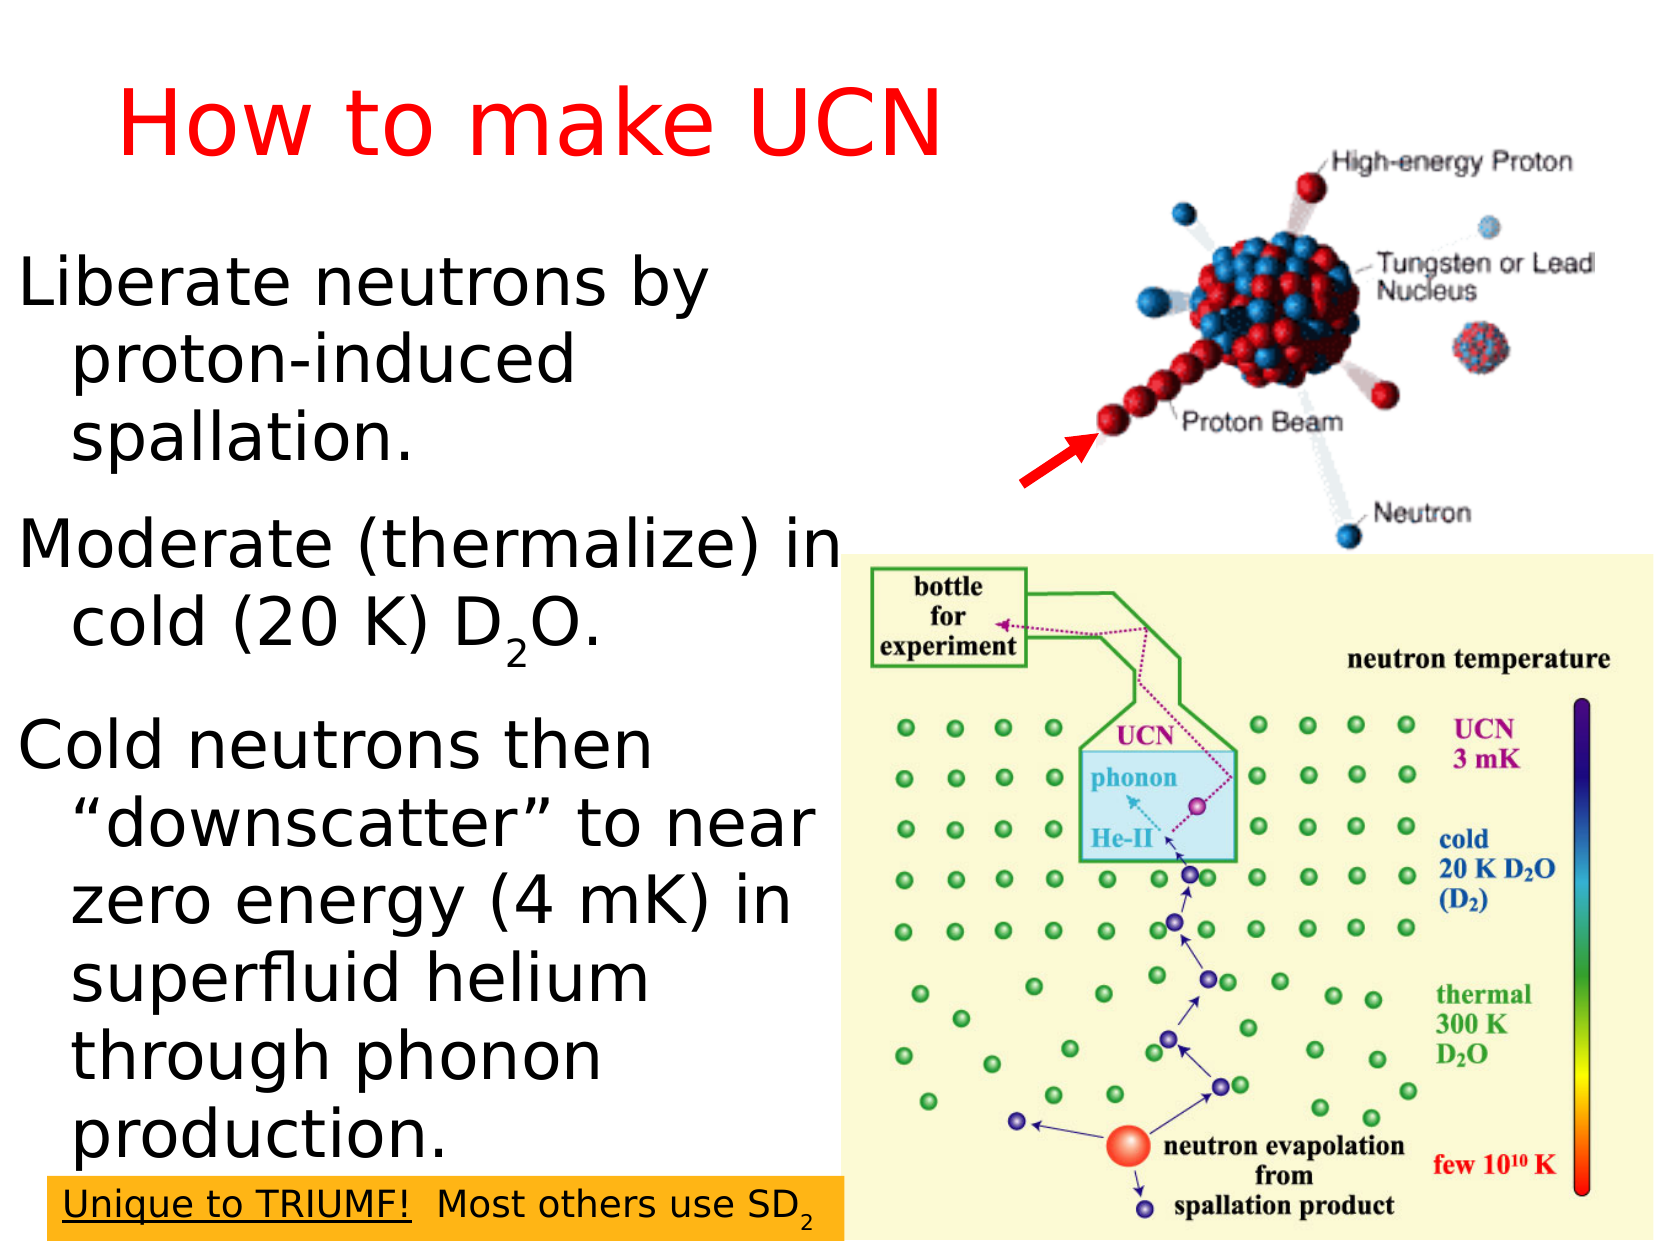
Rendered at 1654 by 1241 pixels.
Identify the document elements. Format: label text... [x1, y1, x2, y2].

list Liberate neutrons by proton-induced spallation. Moderate (thermalize) in cold (20 K) D2O. Cold neutrons then “downscatter” to near zero energy (4 mK) in superfluid helium through phonon production. [0, 242, 886, 1173]
text_box Unique to TRIUMF! Most others use SD2 [47, 1175, 845, 1241]
title How to make UCN [0, 27, 1063, 220]
picture [840, 147, 1654, 1241]
